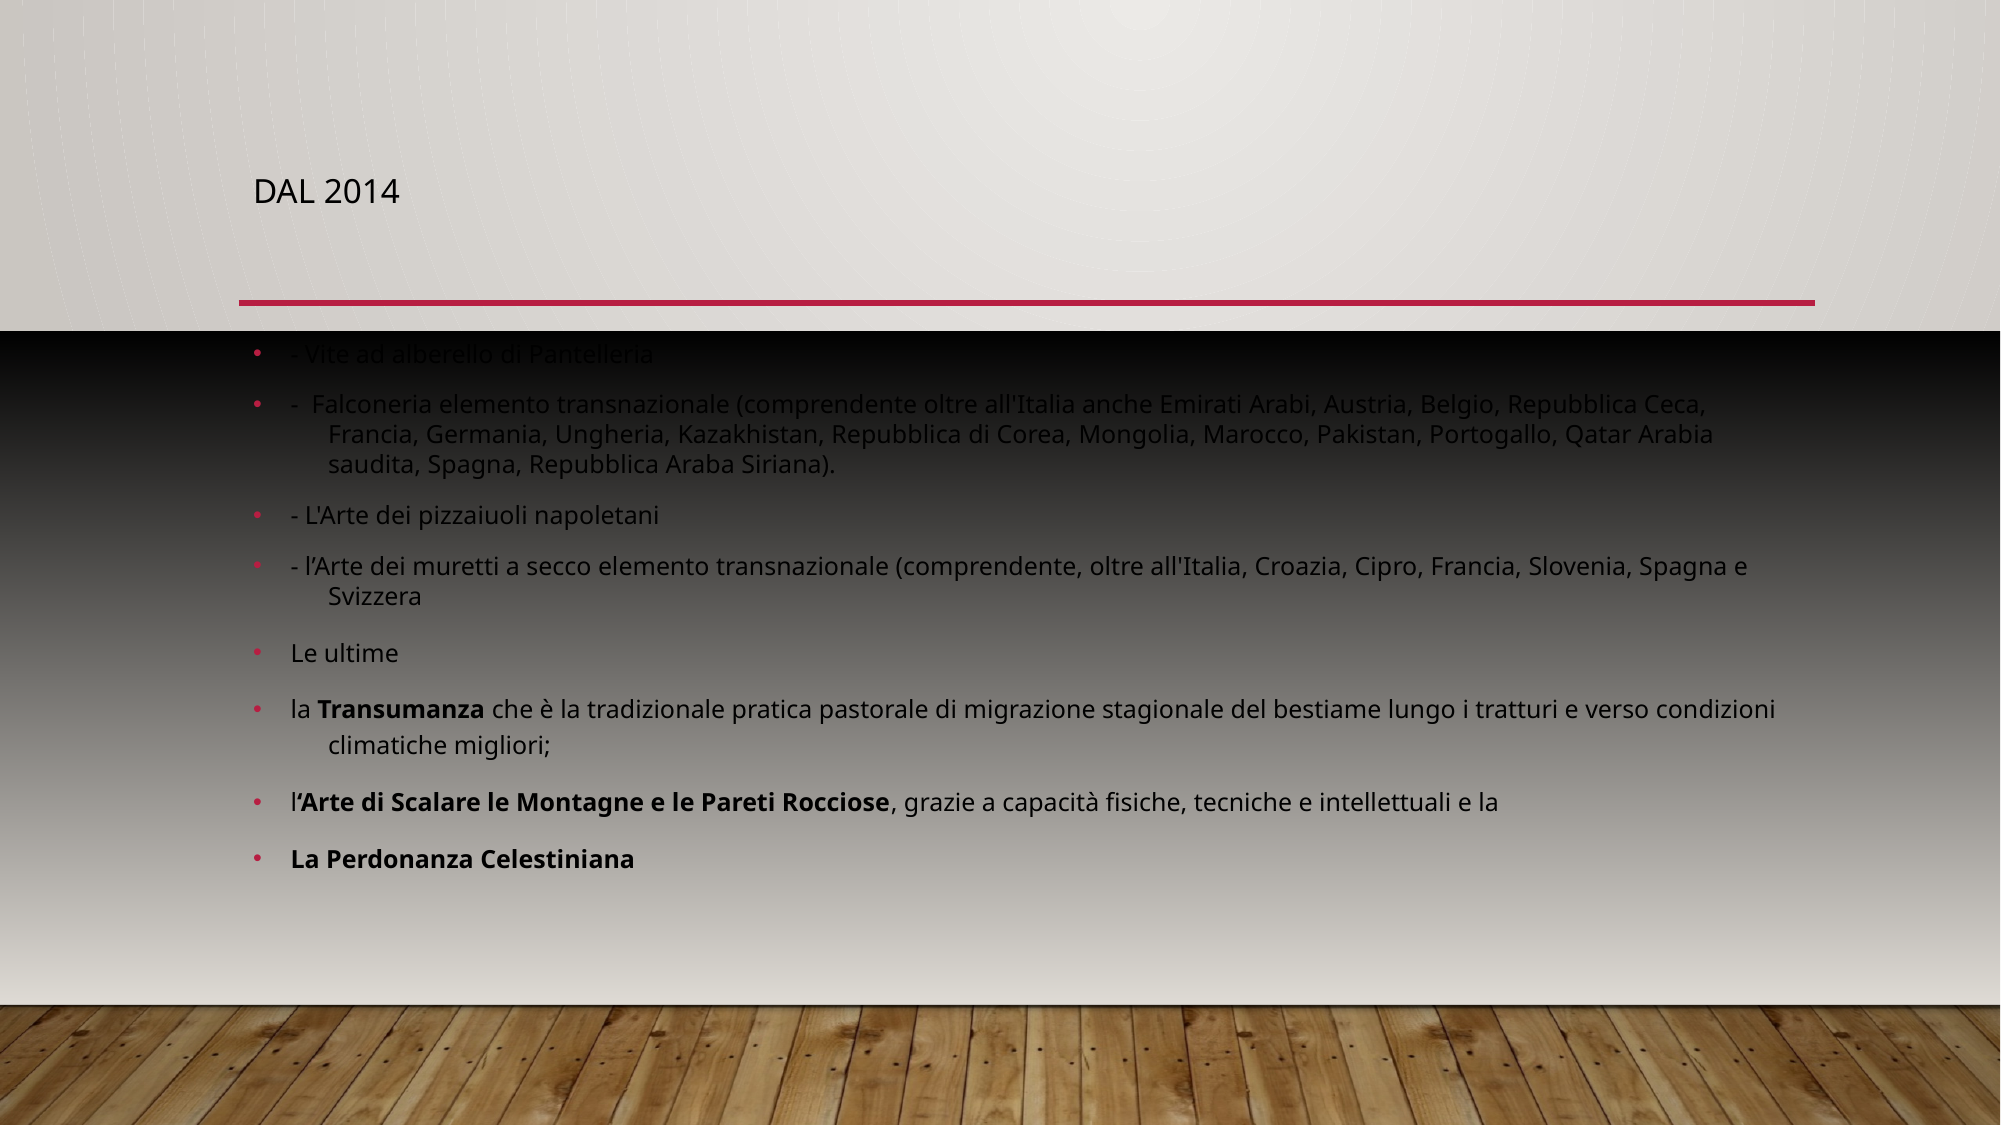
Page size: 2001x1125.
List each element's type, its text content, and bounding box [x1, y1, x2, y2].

list - Vite ad alberello di Pantelleria - Falconeria elemento transnazionale (comprendente oltre all'Italia anche Emirati Arabi, Austria, Belgio, Repubblica Ceca, Francia, Germania, Ungheria, Kazakhistan, Repubblica di Corea, Mongolia, Marocco, Pakistan, Portogallo, Qatar Arabia saudita, Spagna, Repubblica Araba Siriana). - L'Arte dei pizzaiuoli napoletani - l’Arte dei muretti a secco elemento transnazionale (comprendente, oltre all'Italia, Croazia, Cipro, Francia, Slovenia, Spagna e Svizzera Le ultime la Transumanza che è la tradizionale pratica pastorale di migrazione stagionale del bestiame lungo i tratturi e verso condizioni climatiche migliori; l‘Arte di Scalare le Montagne e le Pareti Rocciose, grazie a capacità fisiche, tecniche e intellettuali e la La Perdonanza Celestiniana [238, 330, 1814, 897]
title Dal 2014 [238, 131, 1814, 305]
